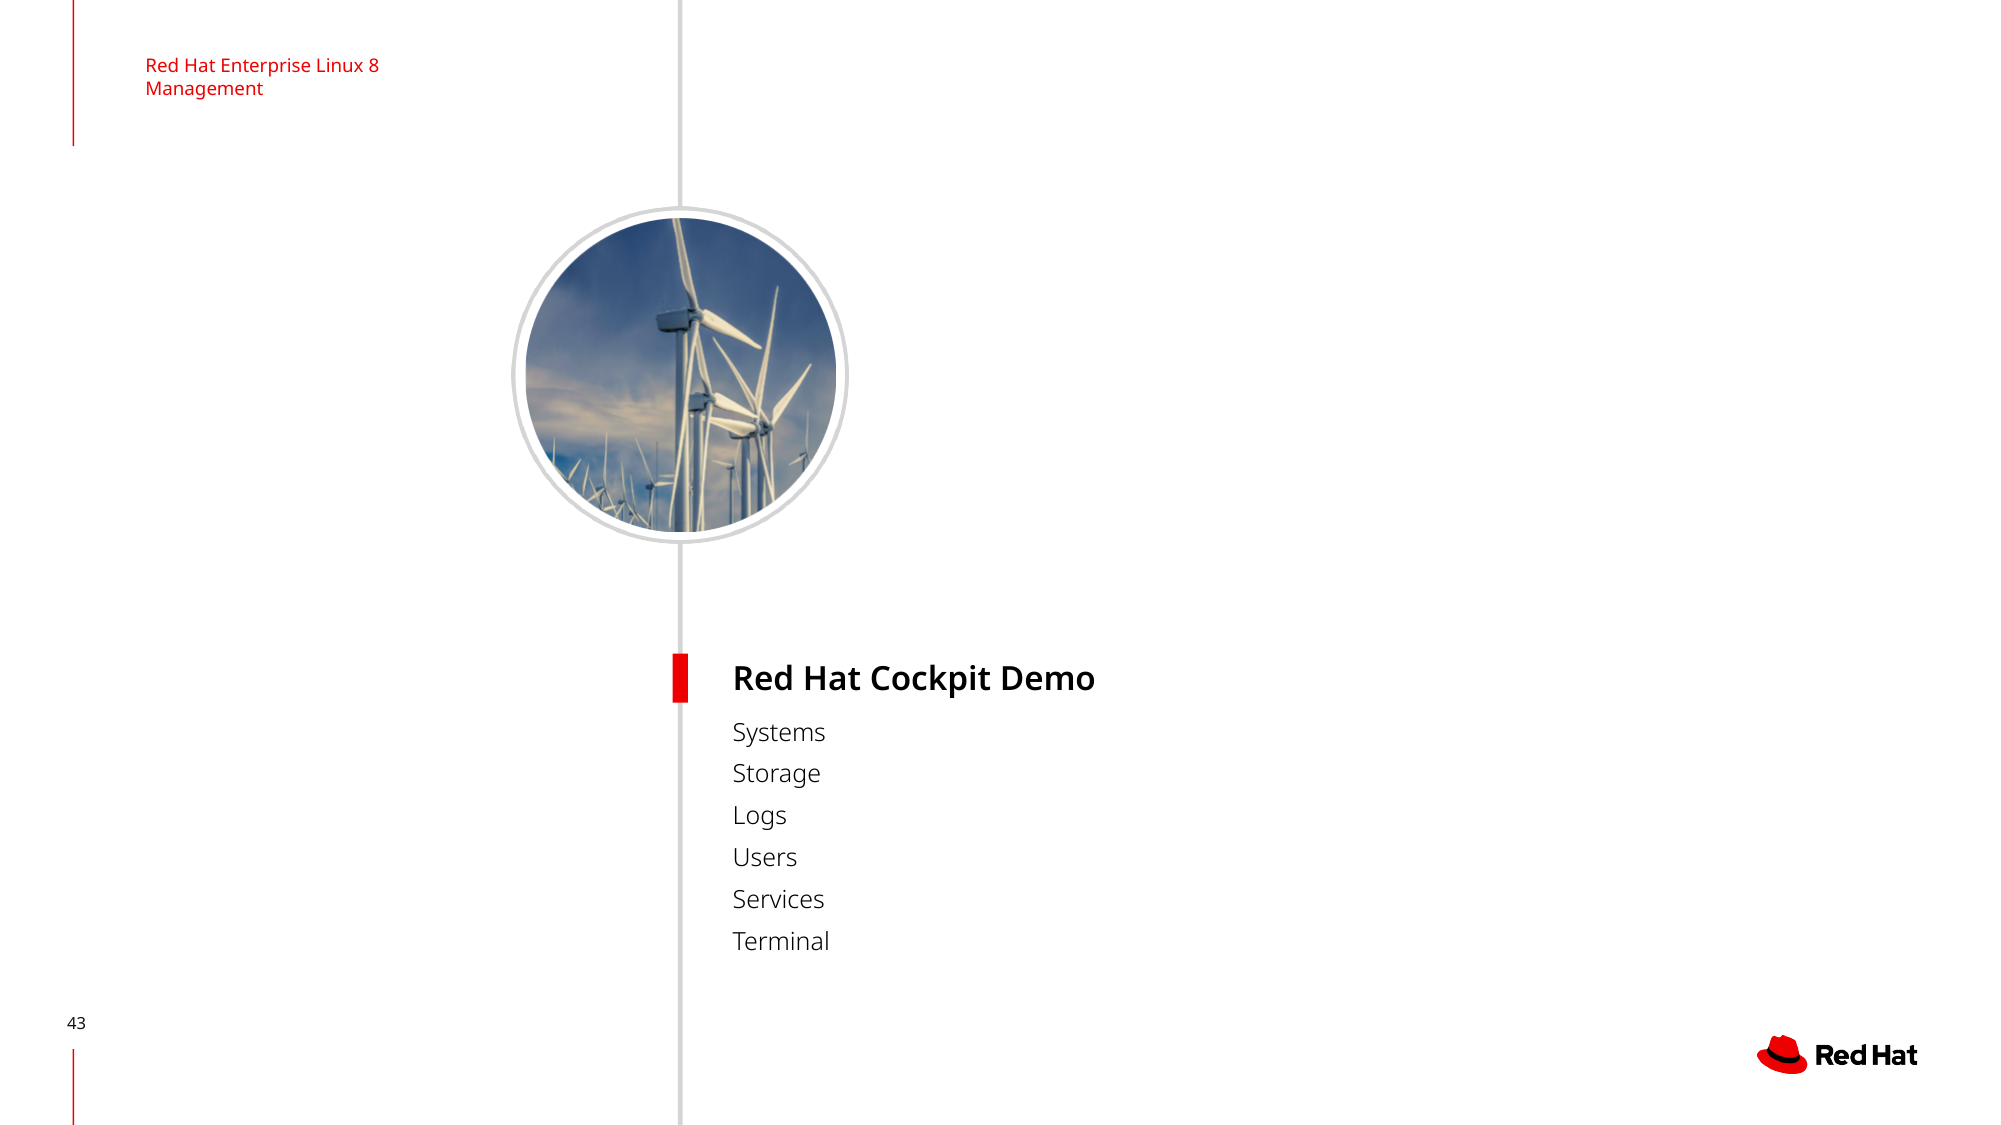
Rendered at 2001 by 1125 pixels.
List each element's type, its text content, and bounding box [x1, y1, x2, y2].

text_box Red Hat Enterprise Linux 8 Management [73, 9, 919, 144]
title Systems Storage Logs Users Services Terminal [732, 704, 1478, 876]
picture [511, 206, 849, 545]
picture [1757, 1035, 1918, 1074]
title Red Hat Cockpit Demo [732, 604, 1478, 697]
text_box [672, 653, 688, 703]
